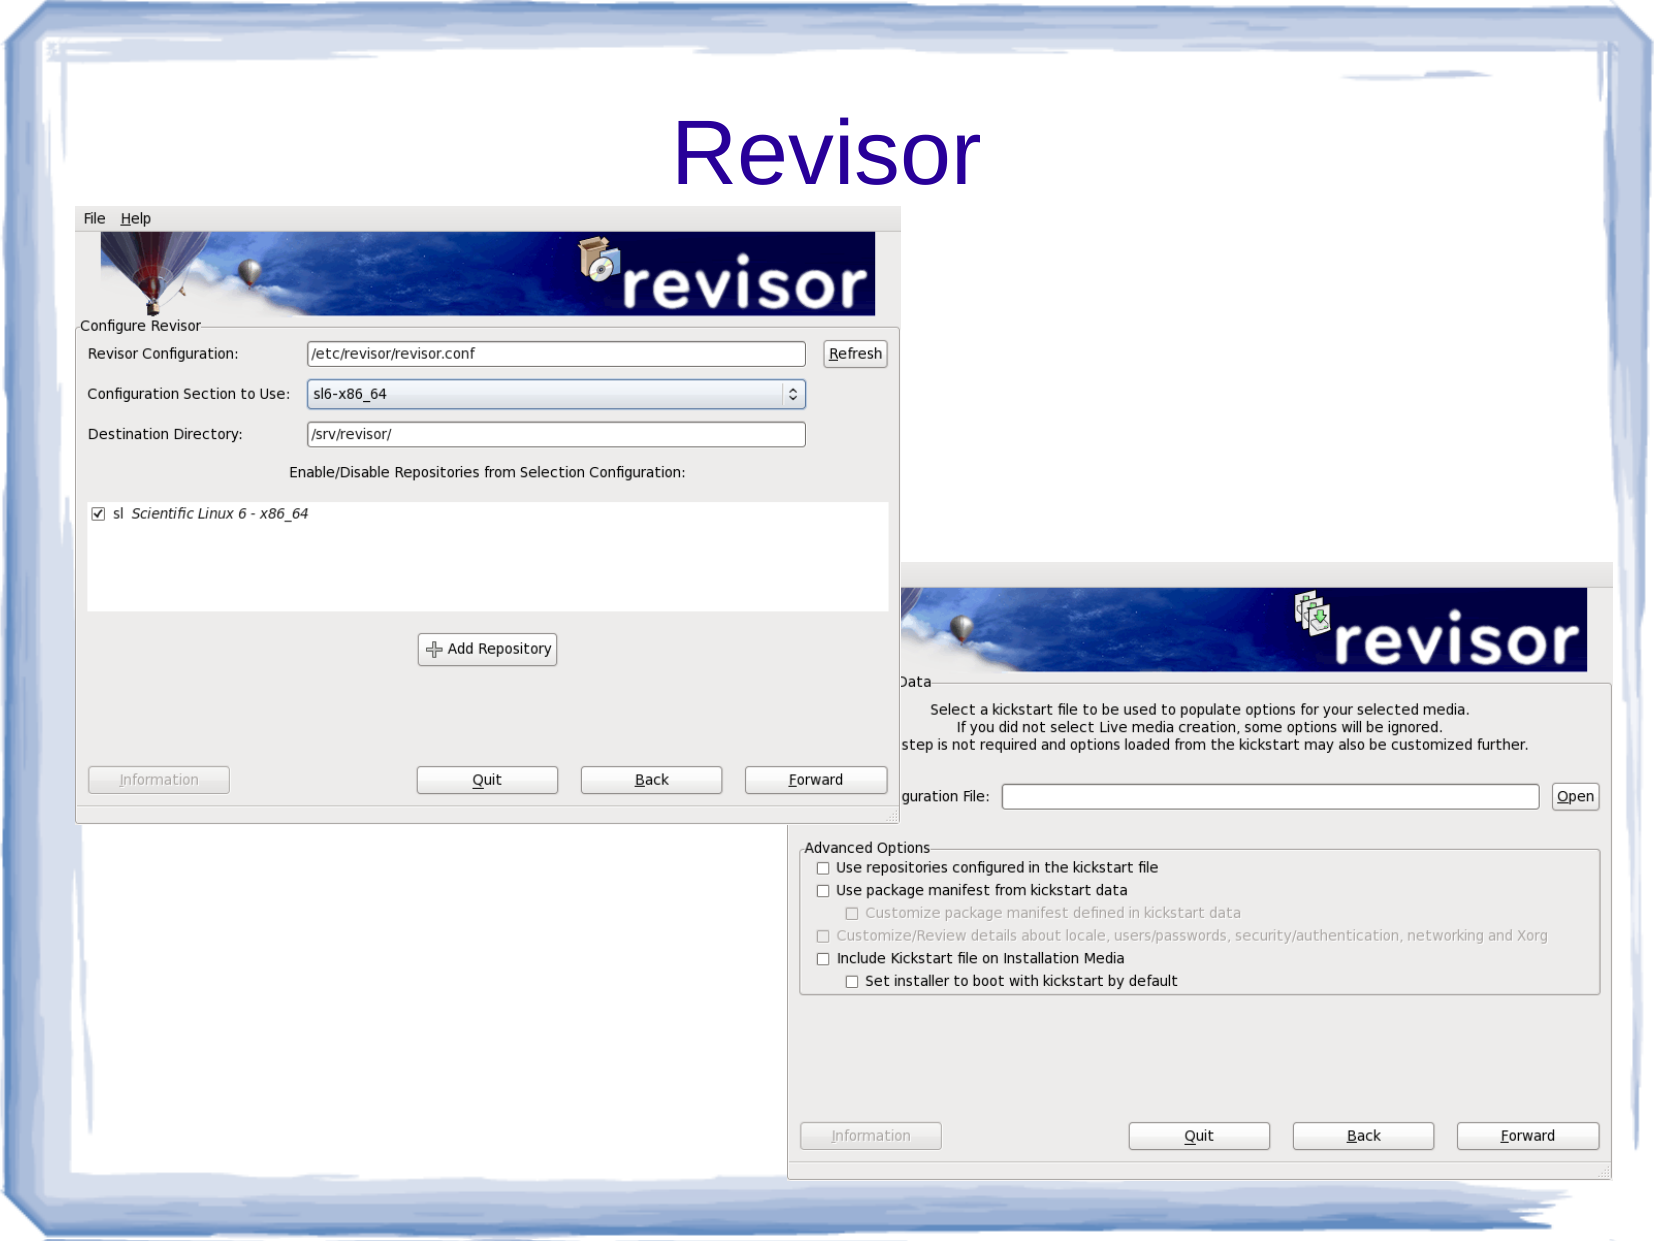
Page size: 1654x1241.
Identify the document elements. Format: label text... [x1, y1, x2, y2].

title Revisor [82, 49, 1571, 257]
picture [0, 0, 1654, 1241]
